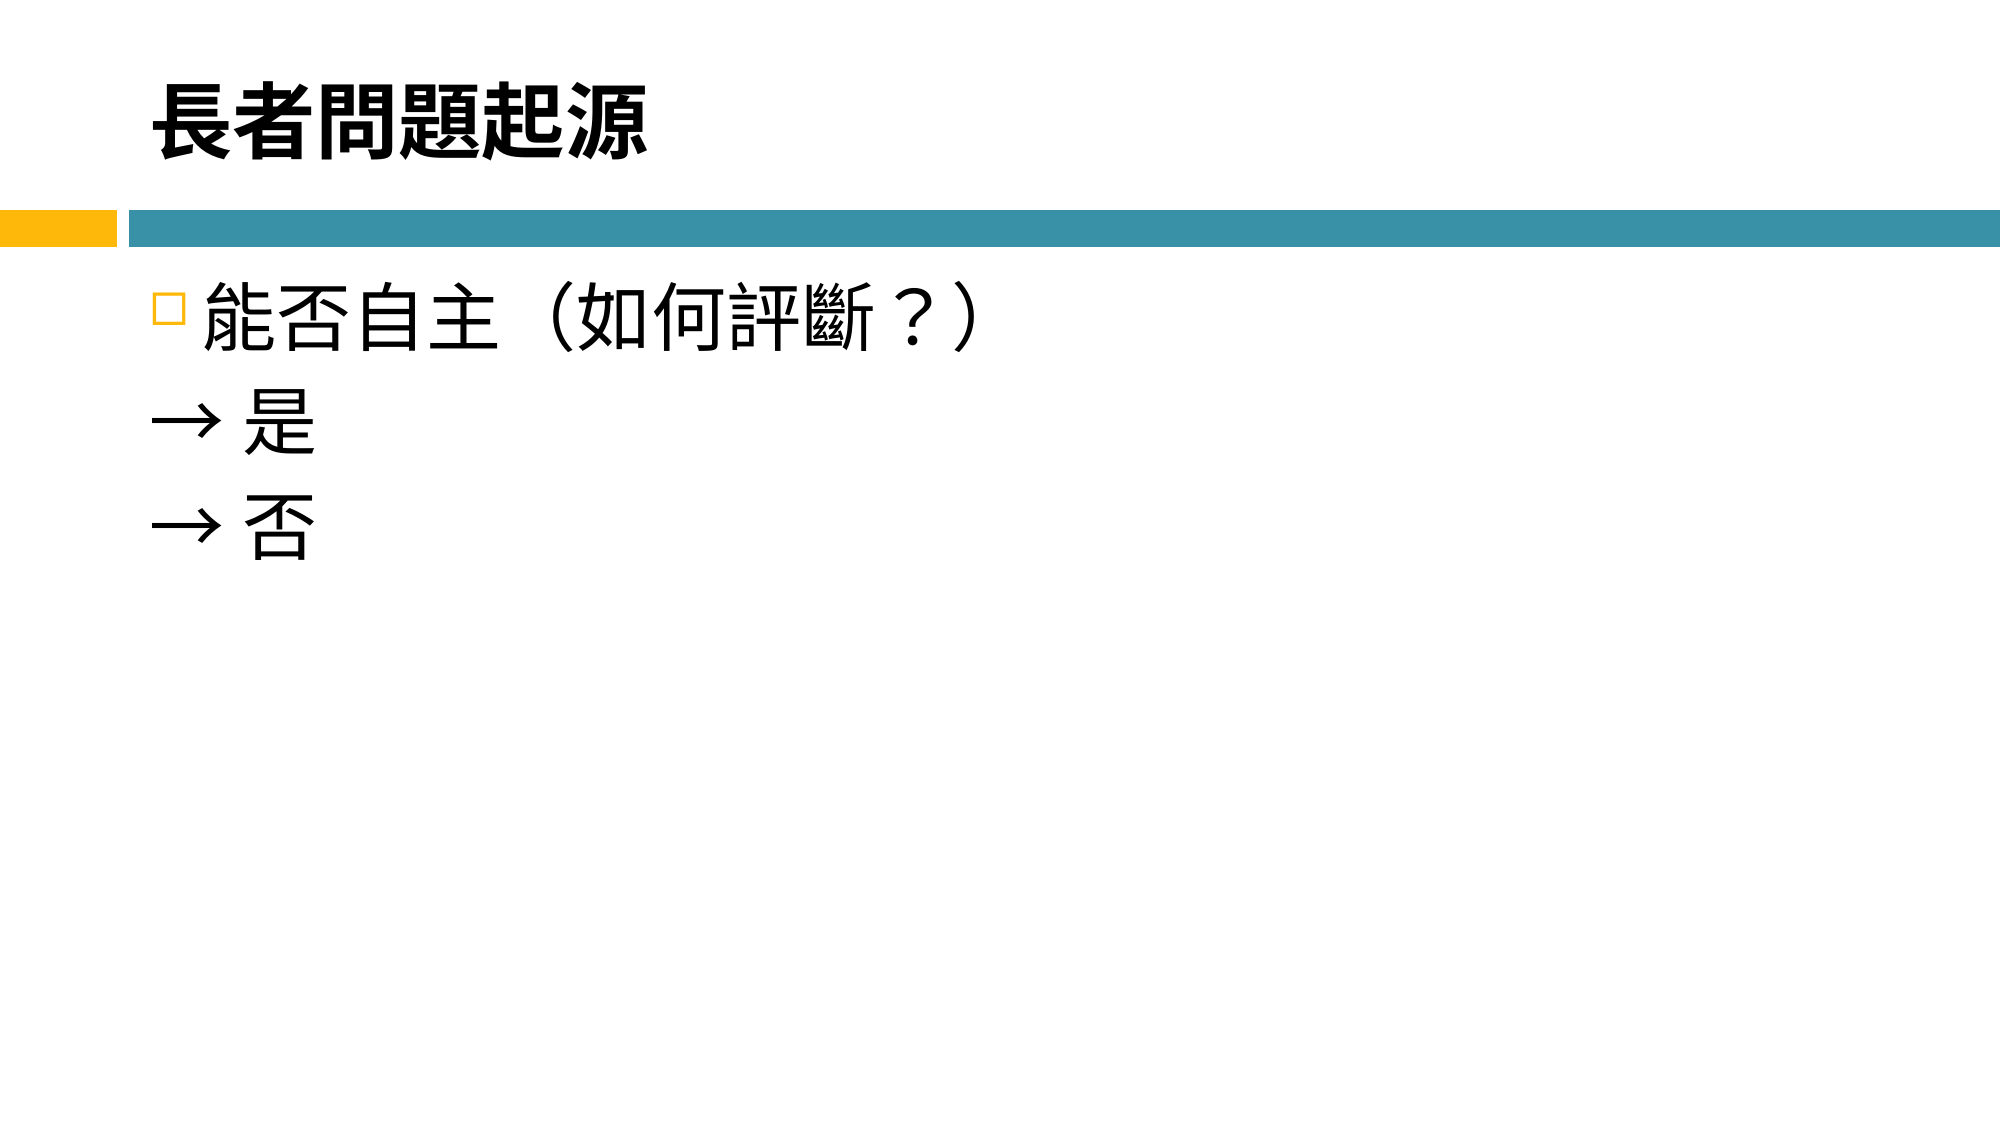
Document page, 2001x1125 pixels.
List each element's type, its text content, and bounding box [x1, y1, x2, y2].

list 能否自主（如何評斷？） →是 →否 [134, 262, 1918, 1000]
title 長者問題起源 [134, 37, 1918, 201]
